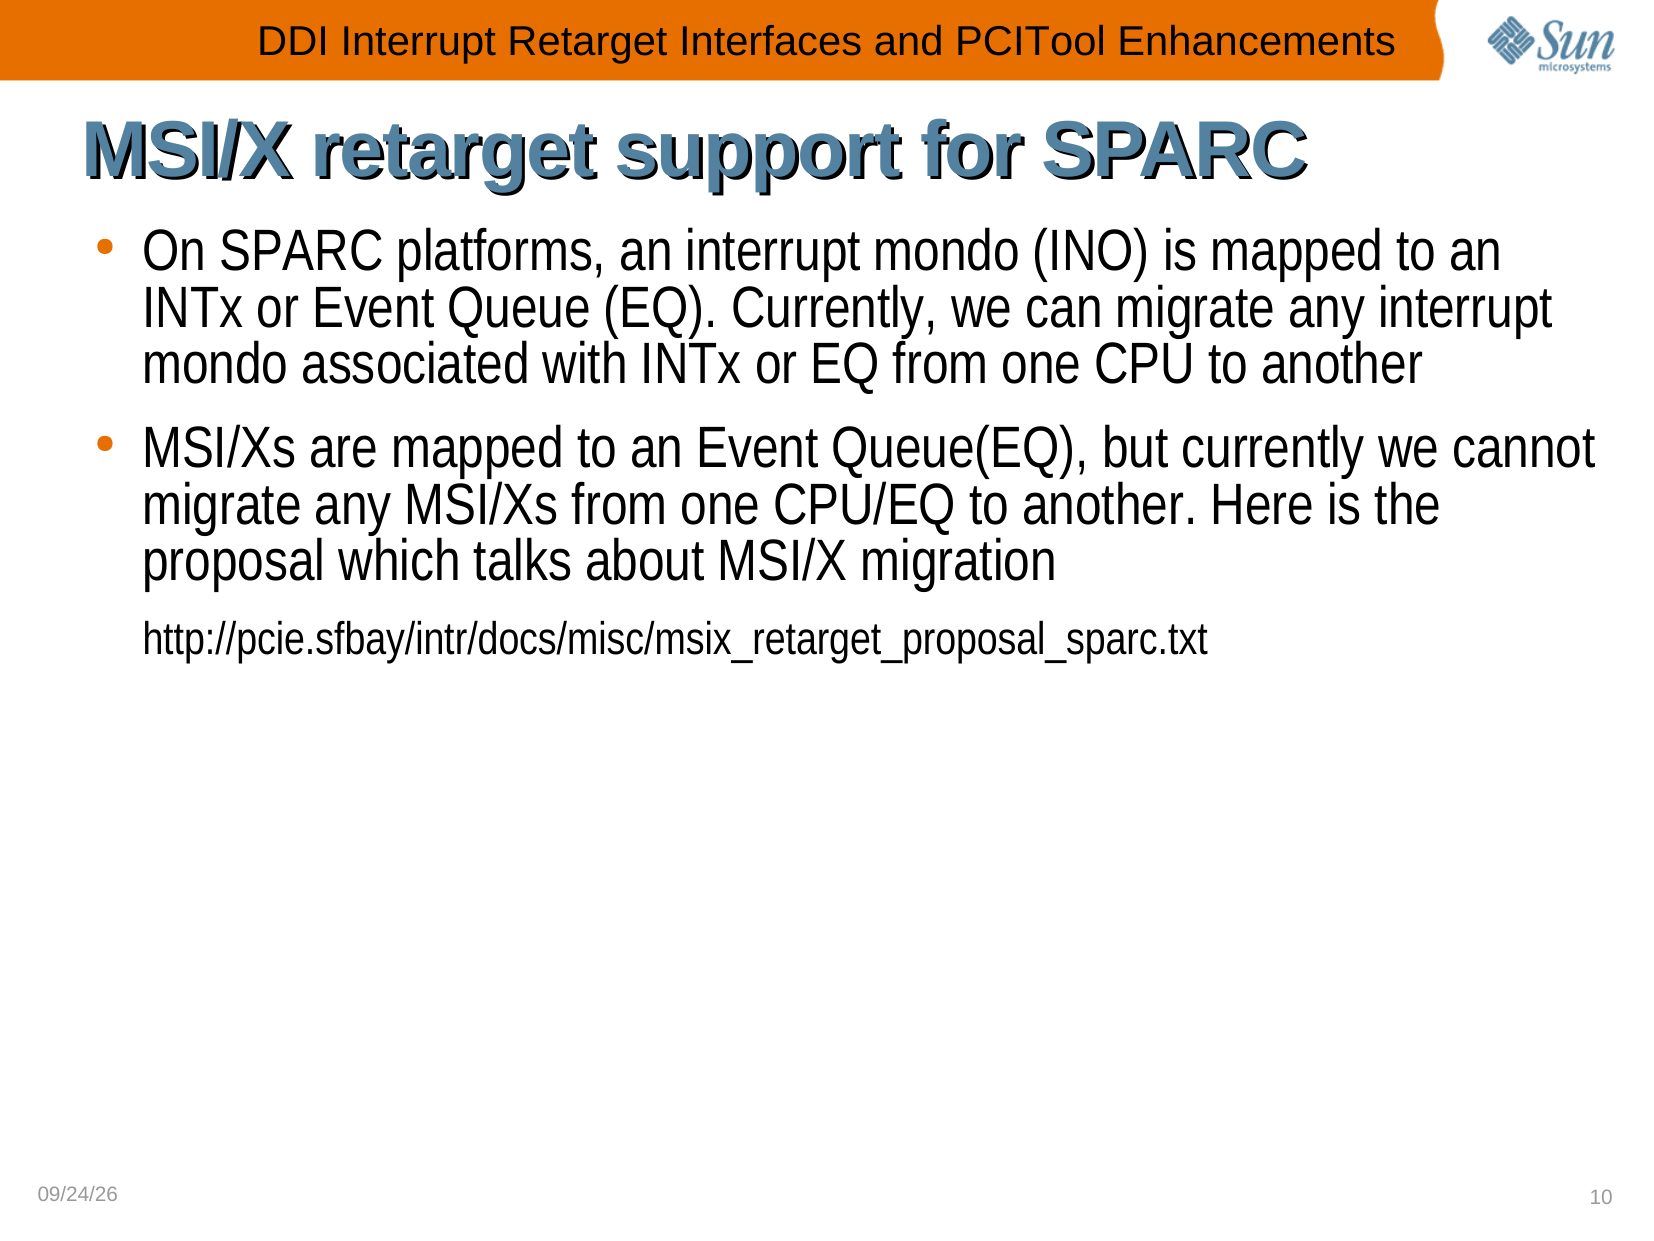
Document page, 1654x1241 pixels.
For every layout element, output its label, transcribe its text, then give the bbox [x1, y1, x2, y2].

picture [0, 0, 1654, 83]
title MSI/X retarget support for SPARC [81, 112, 1583, 202]
list On SPARC platforms, an interrupt mondo (INO) is mapped to an INTx or Event Queue (EQ). Currently, we can migrate any interrupt mondo associated with INTx or EQ from one CPU to another MSI/Xs are mapped to an Event Queue(EQ), but currently we cannot migrate any MSI/Xs from one CPU/EQ to another. Here is the proposal which talks about MSI/X migration http://pcie.sfbay/intr/docs/misc/msix_retarget_proposal_sparc.txt [75, 225, 1613, 1126]
